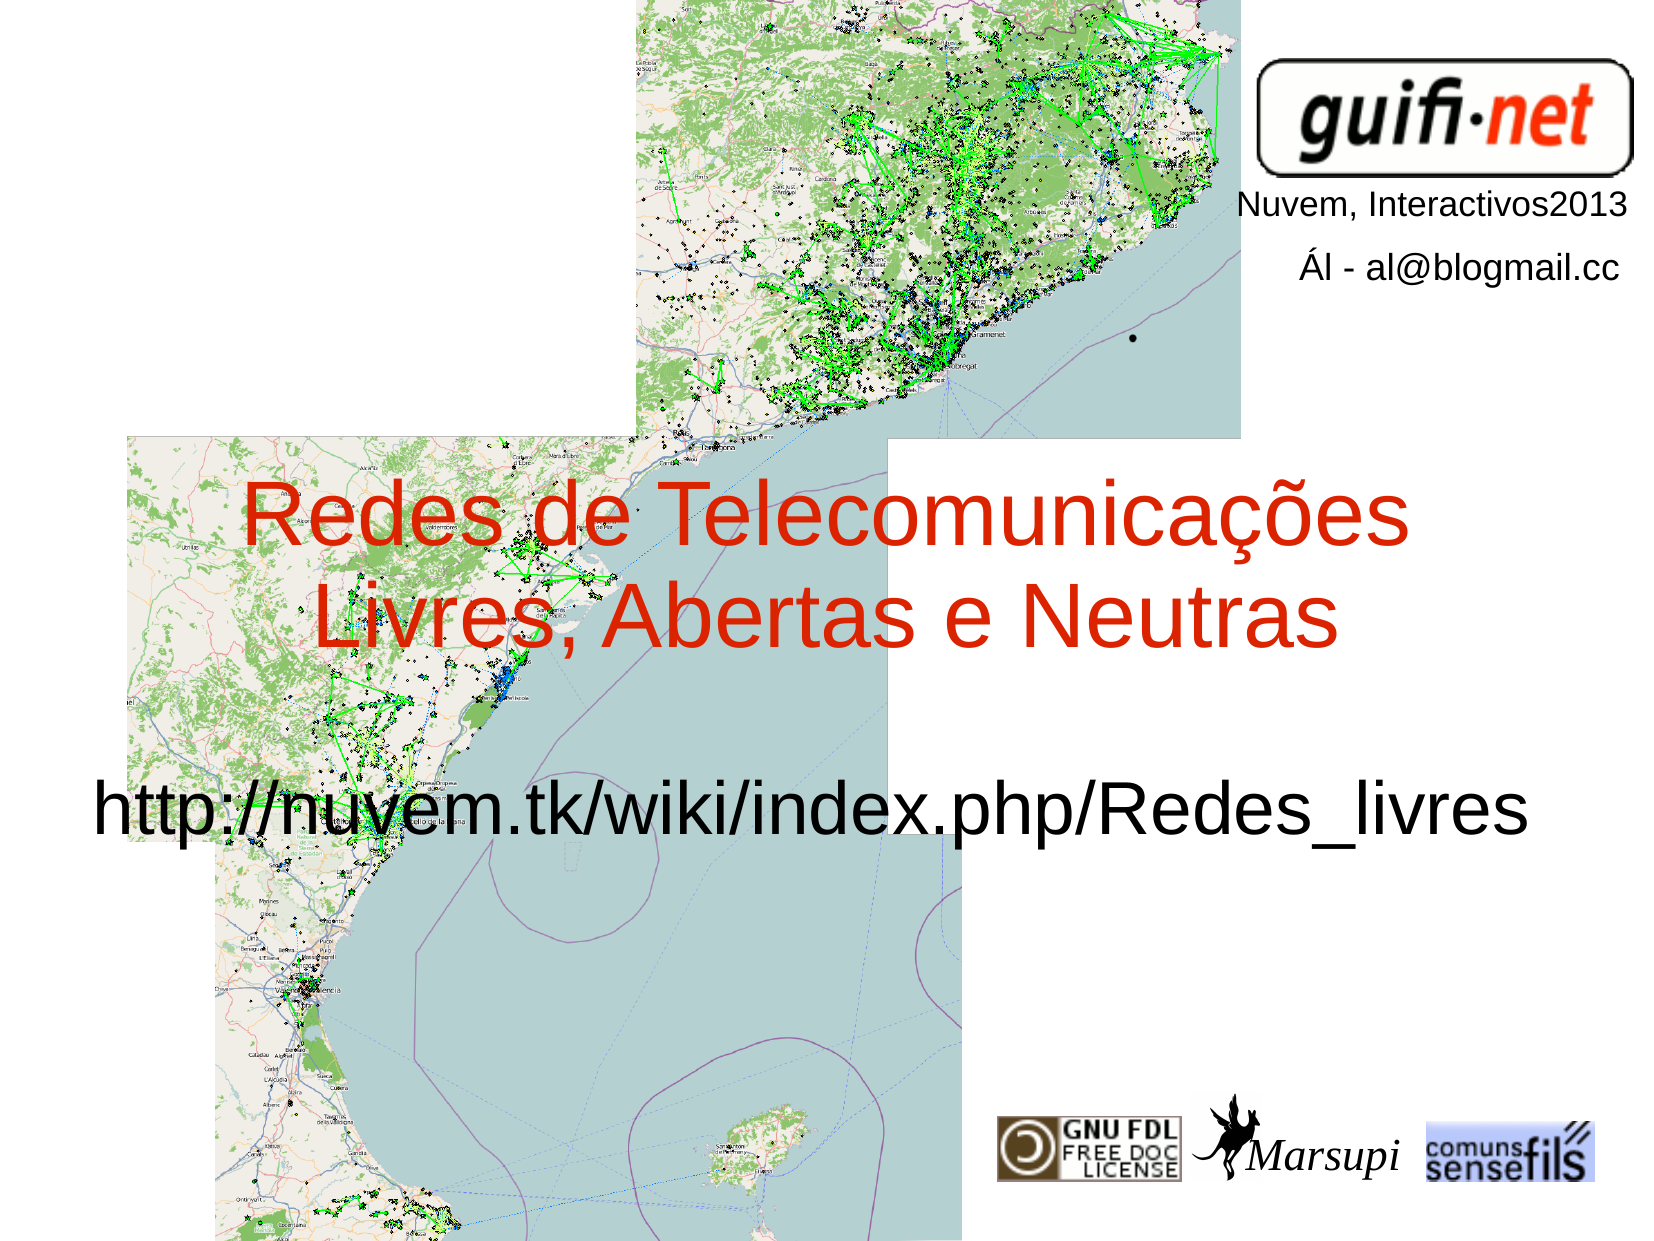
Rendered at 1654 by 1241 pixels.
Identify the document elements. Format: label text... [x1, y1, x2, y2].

title Redes de Telecomunicações Livres, Abertas e Neutras [0, 402, 1654, 728]
picture [1426, 1121, 1595, 1182]
text_box Nuvem, Interactivos2013 [1210, 177, 1654, 237]
text_box Ál - al@blogmail.cc [1266, 238, 1654, 322]
text_box http://nuvem.tk/wiki/index.php/Redes_livres [0, 759, 1625, 859]
picture [127, 0, 1241, 402]
picture [127, 728, 1241, 759]
picture [1255, 58, 1634, 178]
text_box Marsupi [1219, 1122, 1427, 1192]
picture [127, 859, 1262, 1241]
